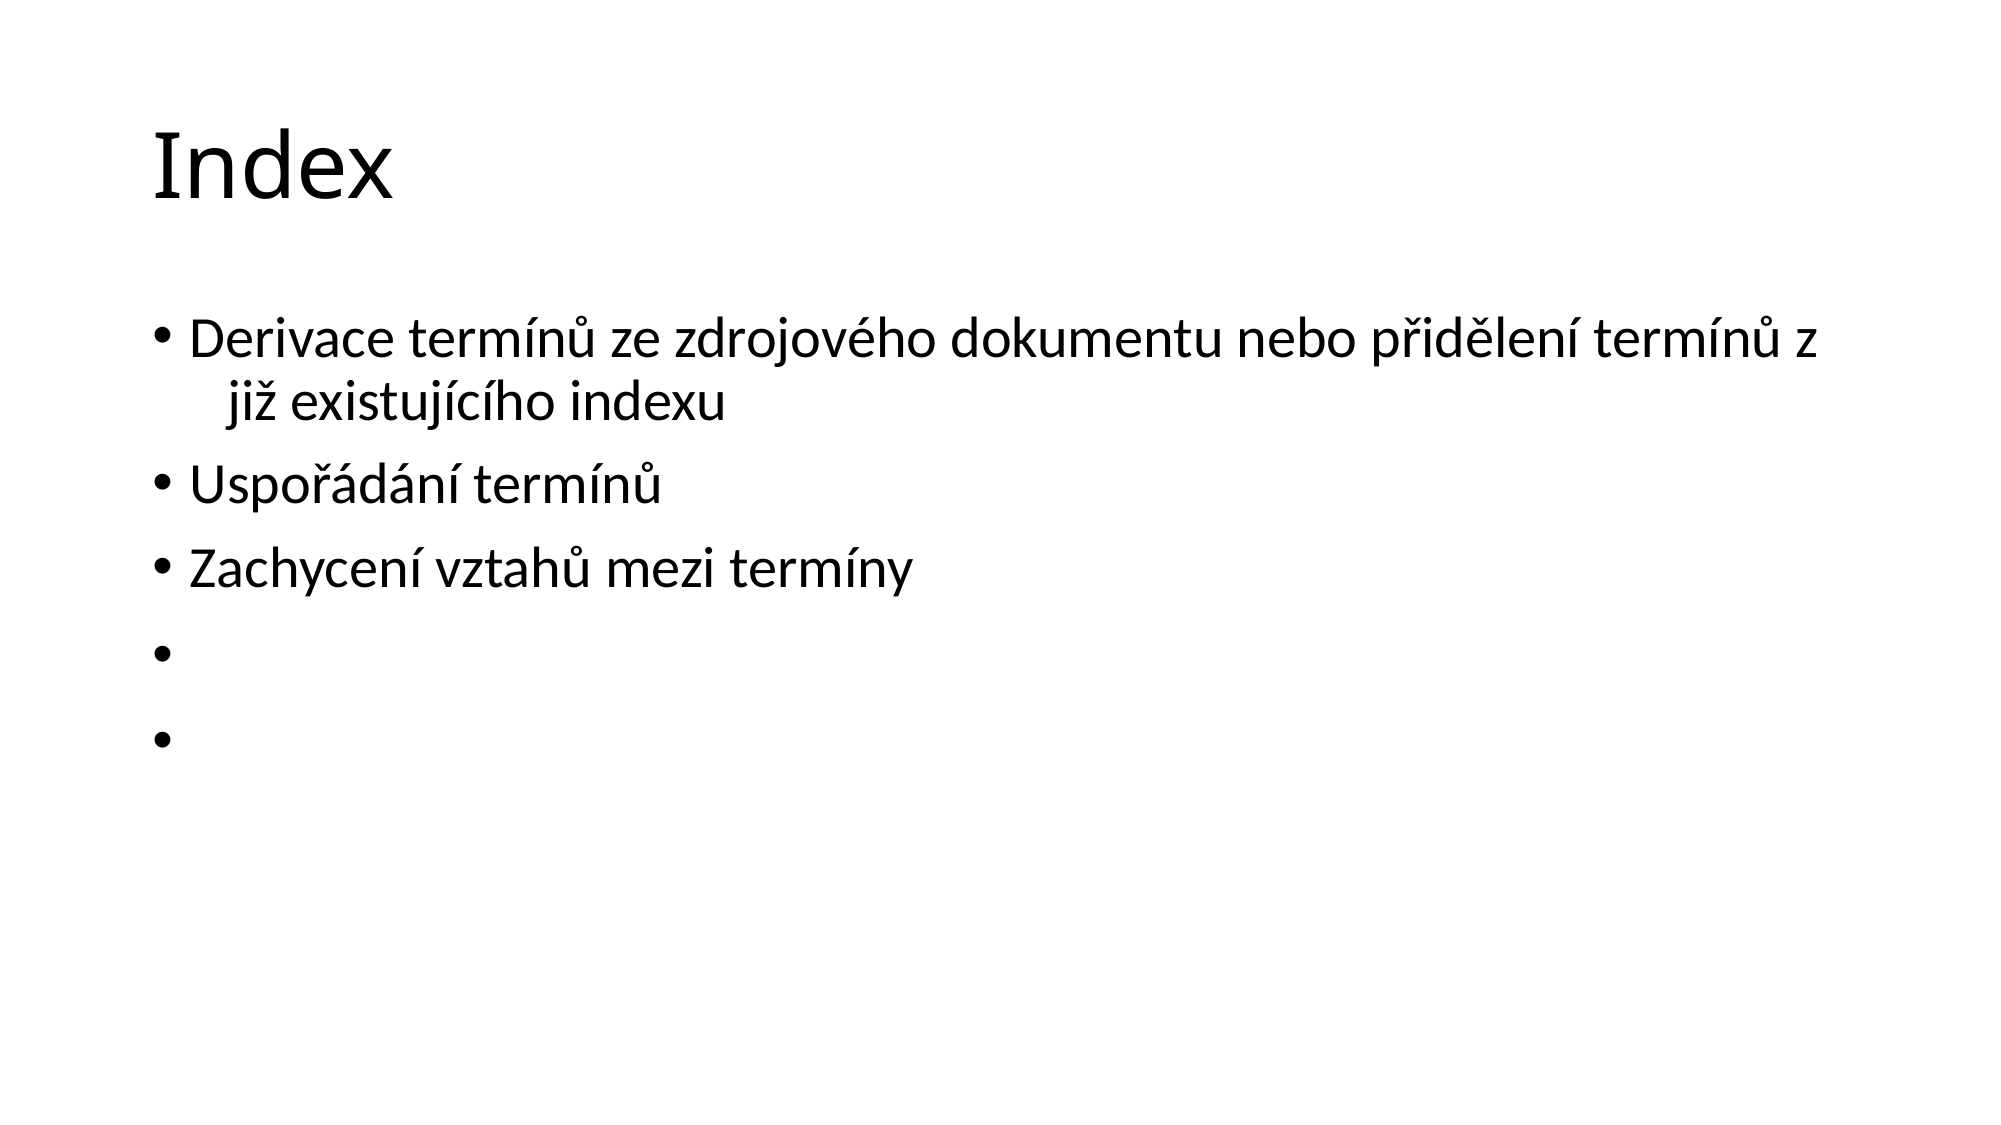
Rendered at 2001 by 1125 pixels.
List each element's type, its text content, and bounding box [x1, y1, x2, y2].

list Derivace termínů ze zdrojového dokumentu nebo přidělení termínů z již existujícího indexu Uspořádání termínů Zachycení vztahů mezi termíny [137, 299, 1863, 1014]
title Index [137, 59, 1863, 278]
